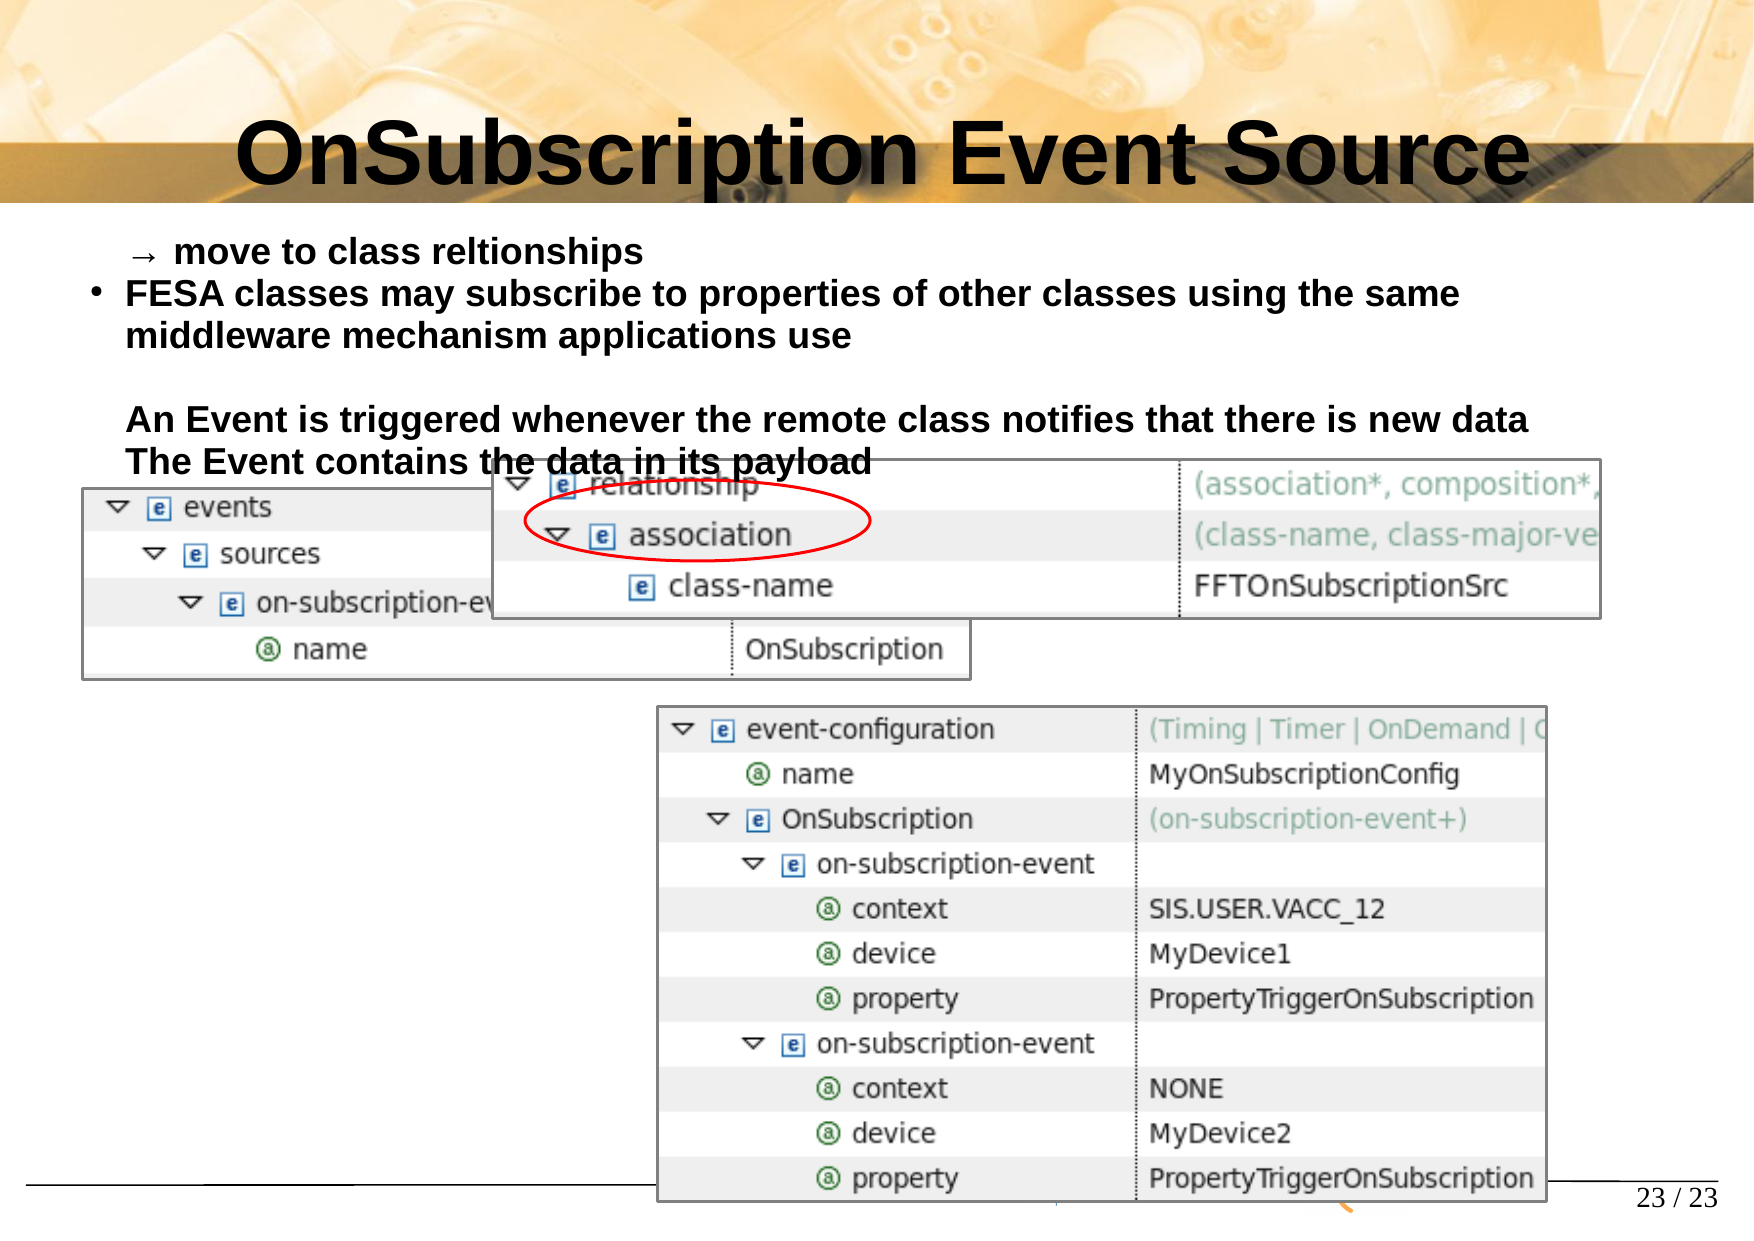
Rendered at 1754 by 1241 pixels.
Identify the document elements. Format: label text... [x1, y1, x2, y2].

text_box → move to class reltionships FESA classes may subscribe to properties of other classes using the same middleware mechanism applications use An Event is triggered whenever the remote class notifies that there is new data The Event contains the data in its payload [75, 222, 1606, 490]
picture [659, 708, 1546, 1201]
picture [493, 490, 1599, 617]
picture [527, 490, 868, 559]
picture [0, 0, 1754, 205]
picture [83, 490, 970, 678]
picture [1305, 1203, 1414, 1215]
picture [1023, 1203, 1146, 1210]
title OnSubscription Event Source [180, 56, 1590, 222]
